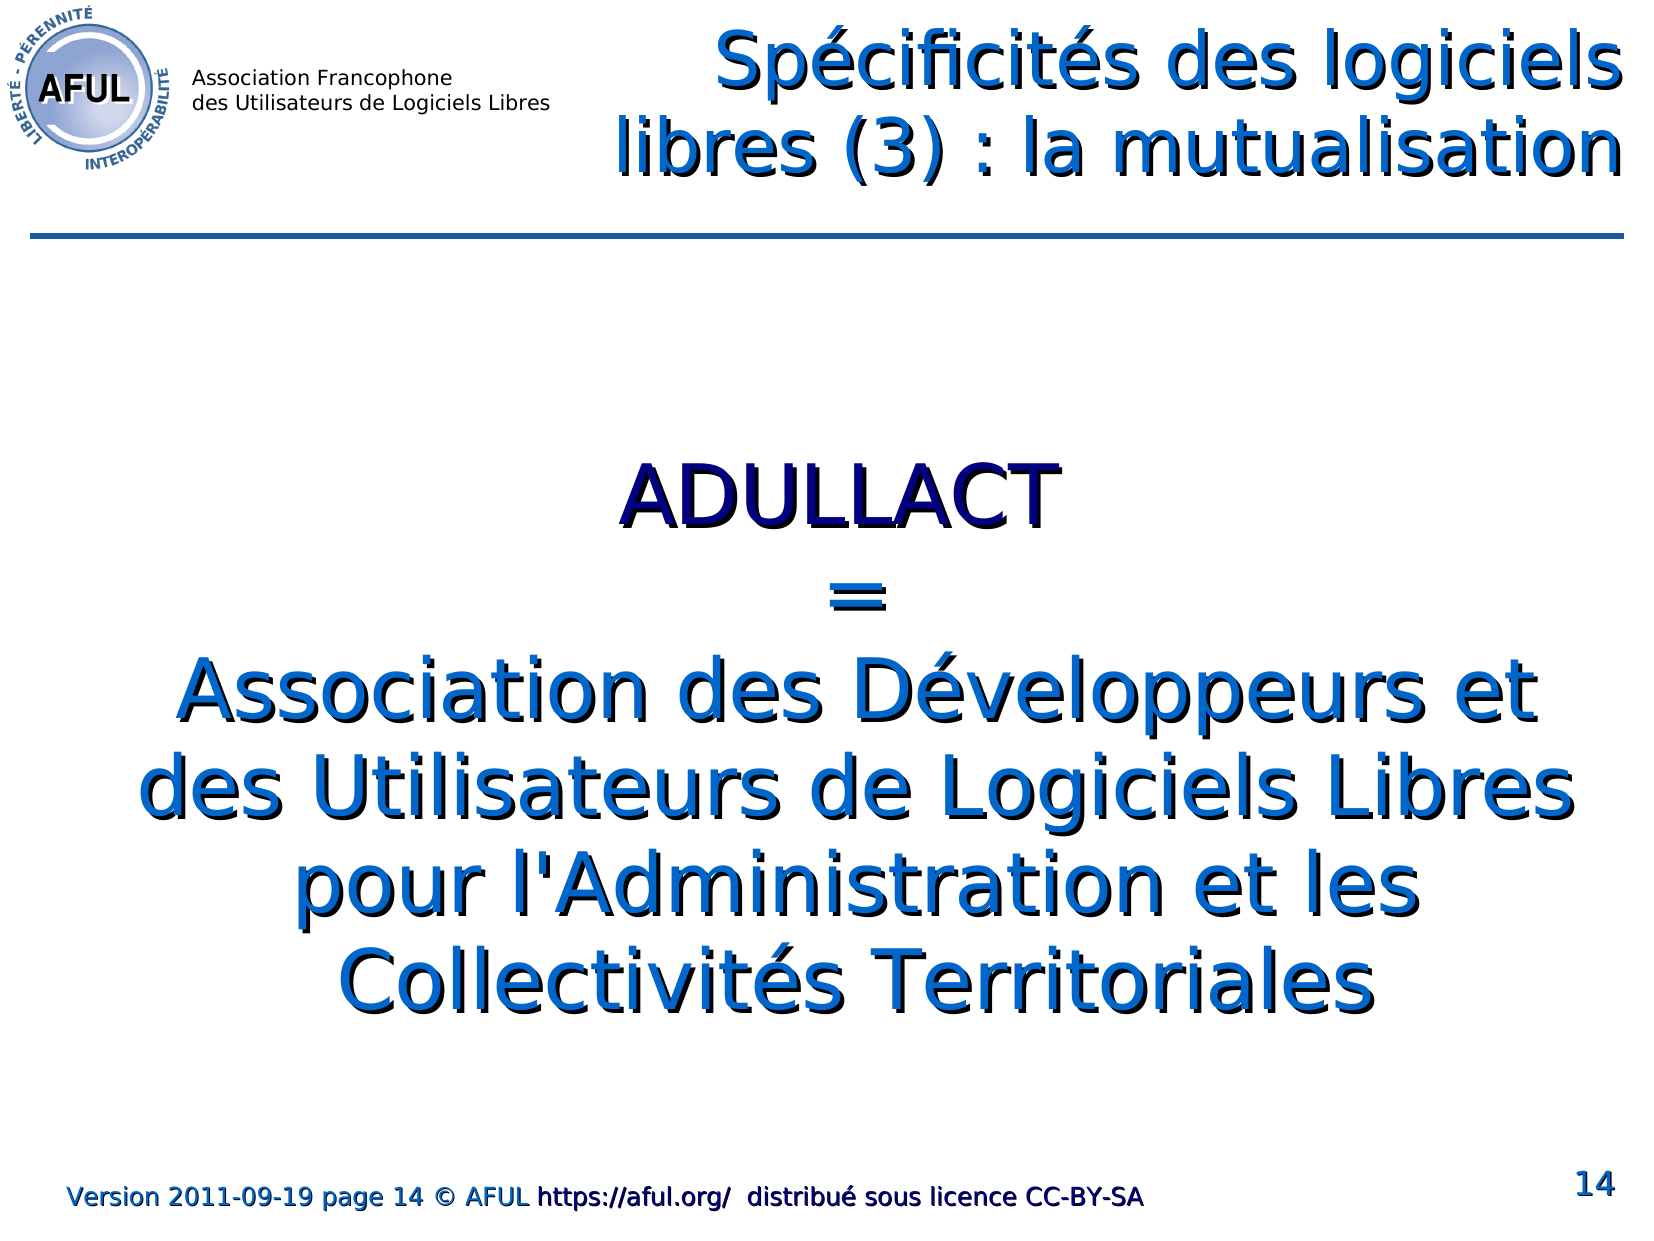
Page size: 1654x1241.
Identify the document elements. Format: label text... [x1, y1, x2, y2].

picture [0, 0, 178, 178]
title Spécificités des logiciels libres (3) : la mutualisation [501, 0, 1625, 207]
subtitle ADULLACT = Association des Développeurs et des Utilisateurs de Logiciels Libres pour l'Administration et les Collectivités Territoriales [47, 273, 1595, 1204]
